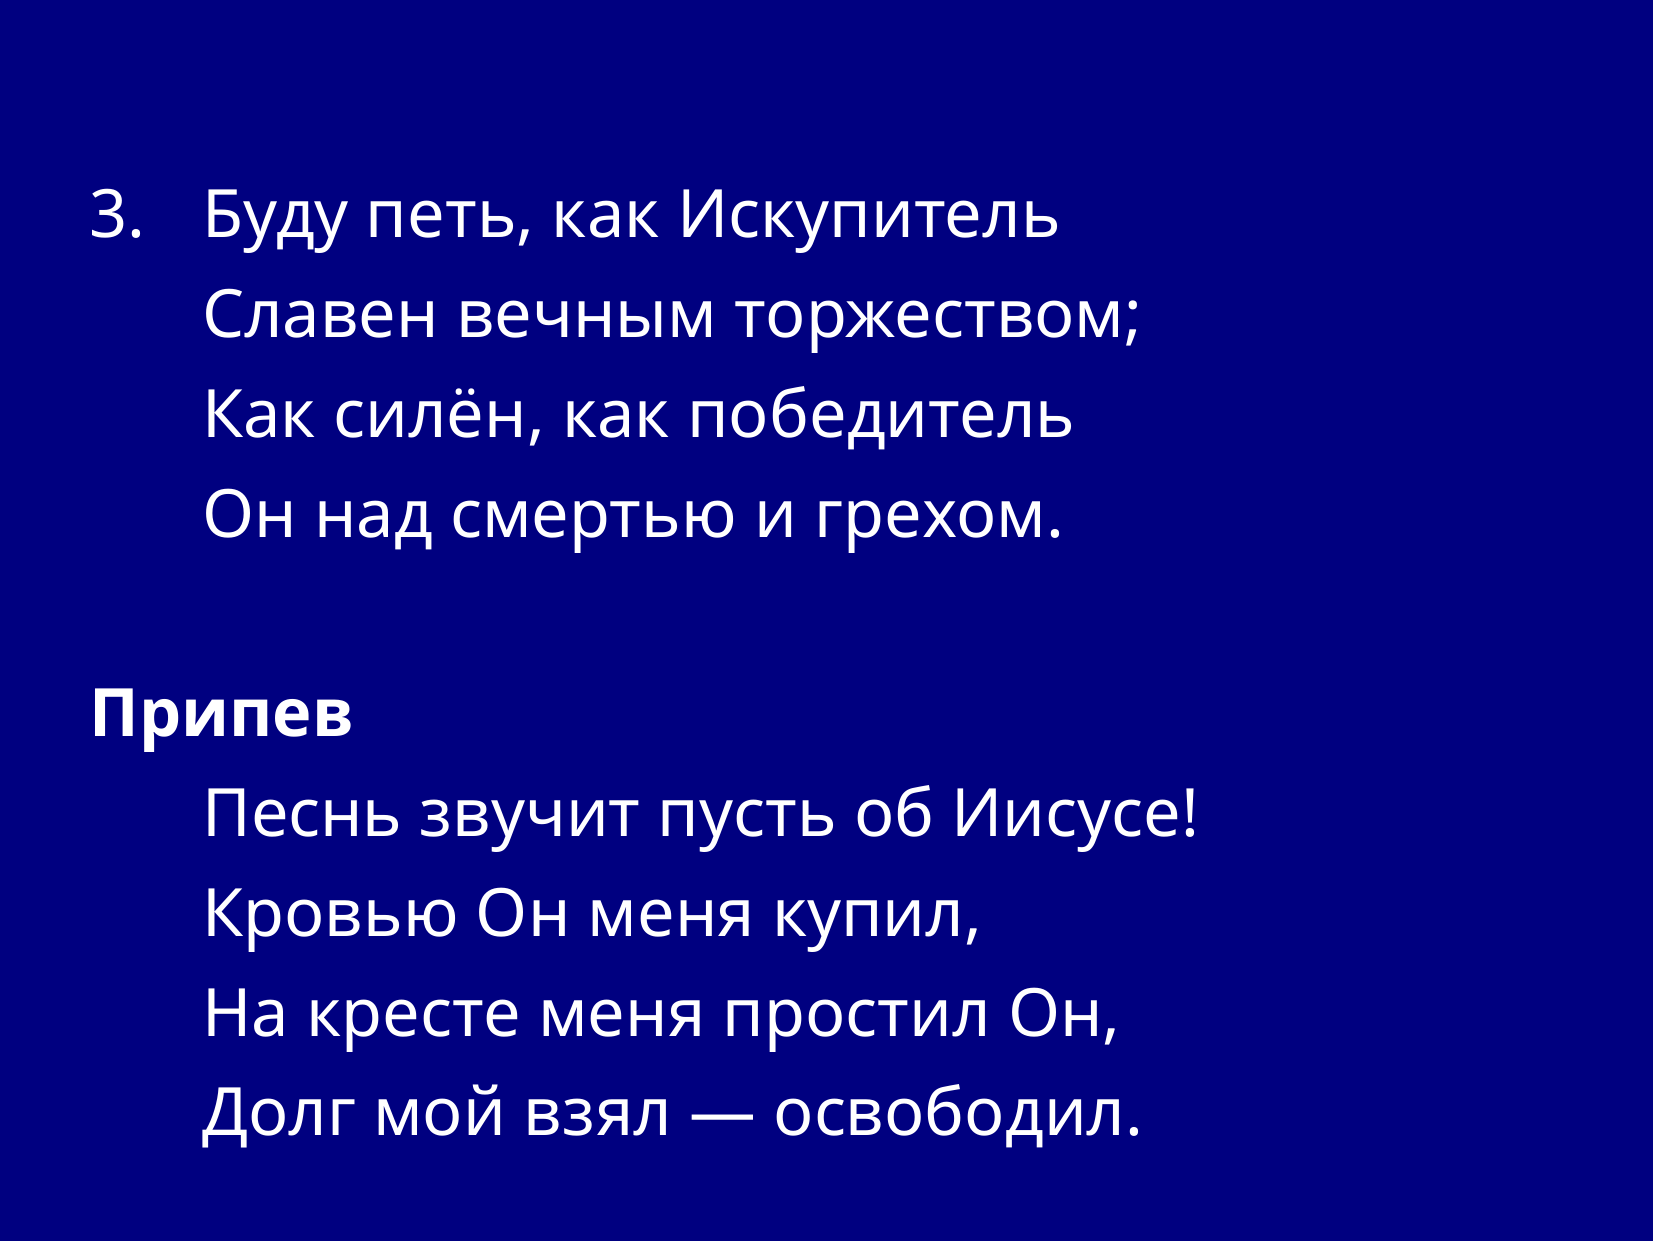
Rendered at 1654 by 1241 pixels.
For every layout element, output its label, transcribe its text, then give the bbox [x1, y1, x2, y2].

text_box 3. Буду петь, как Искупитель Славен вечным торжеством; Как силён, как победитель Он над смертью и грехом. Припев Песнь звучит пусть об Иисусе! Кровью Он меня купил, На кресте меня простил Он, Долг мой взял — освободил. [75, 150, 1576, 1163]
